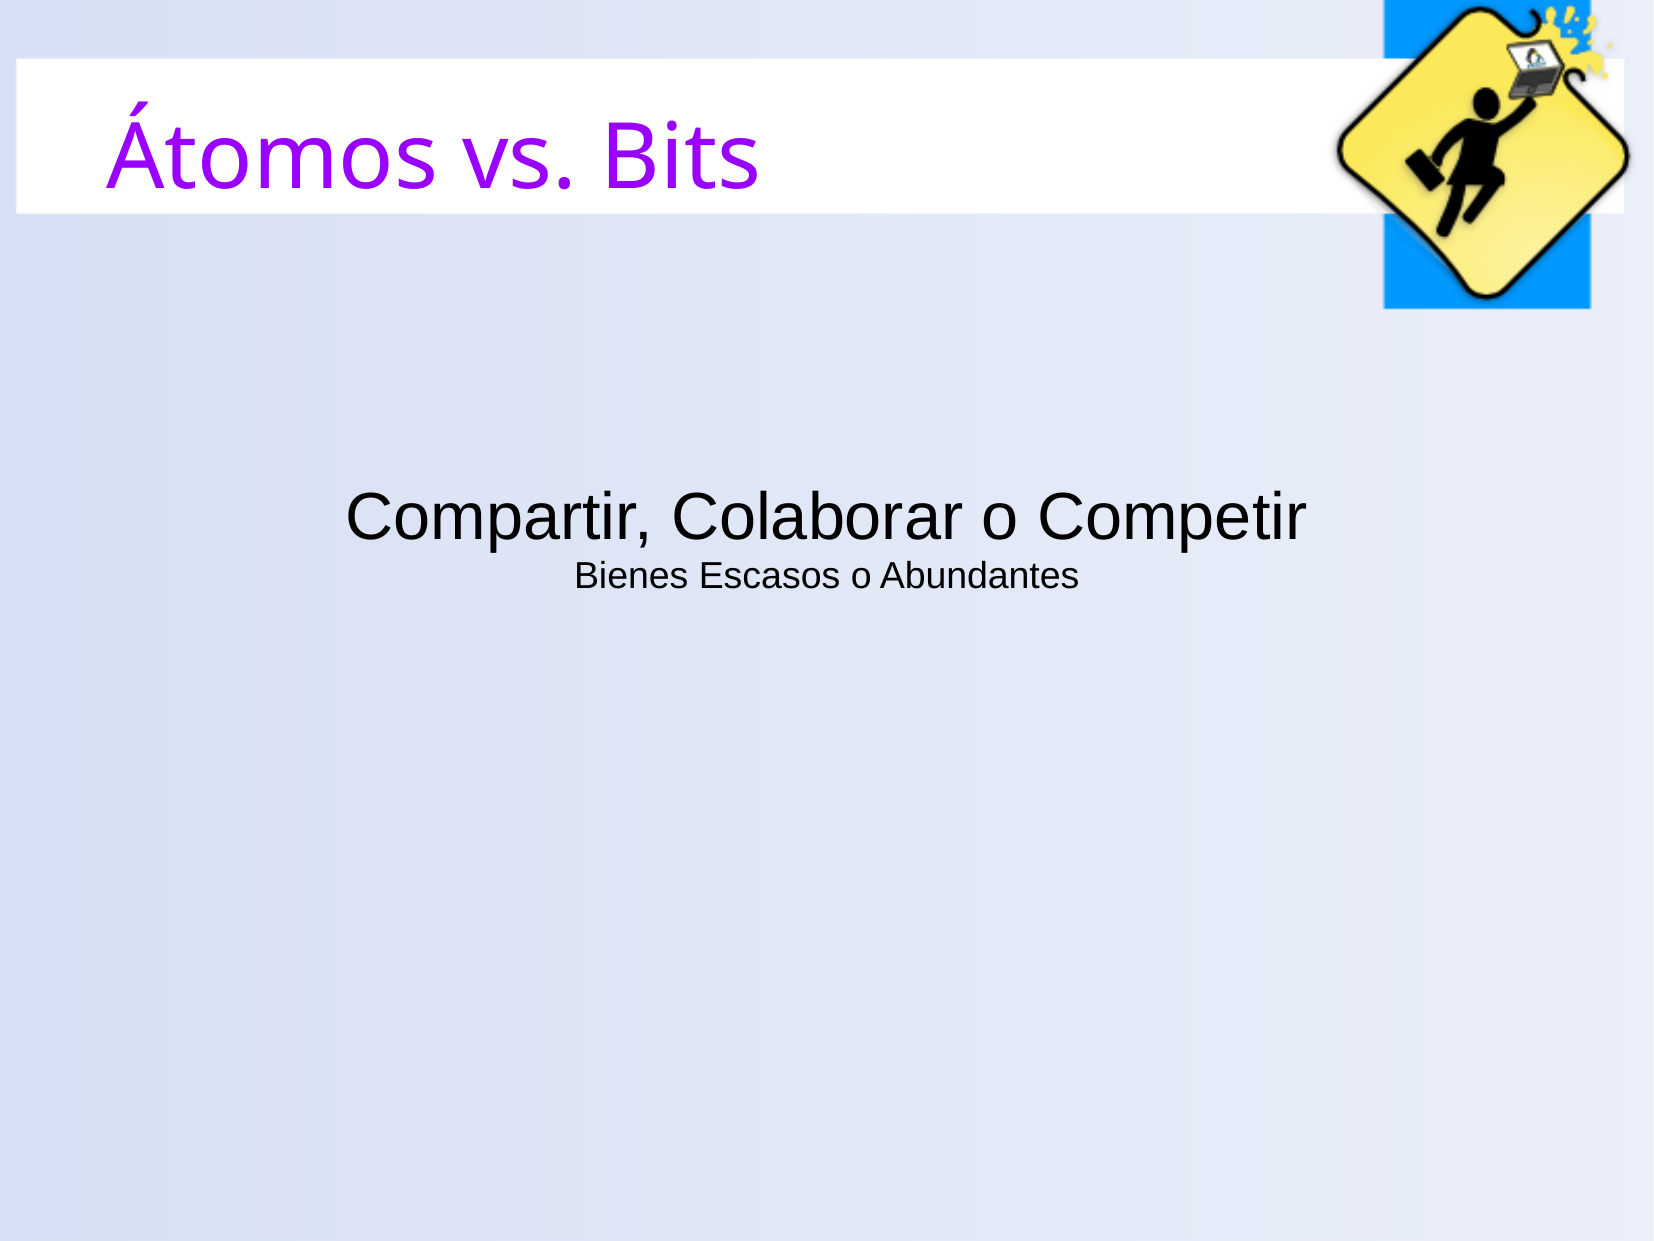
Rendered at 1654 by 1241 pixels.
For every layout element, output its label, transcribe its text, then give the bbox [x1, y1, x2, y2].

subtitle Compartir, Colaborar o Competir Bienes Escasos o Abundantes [82, 290, 1571, 1010]
picture [0, 0, 1654, 1241]
title Átomos vs. Bits [82, 49, 1571, 257]
